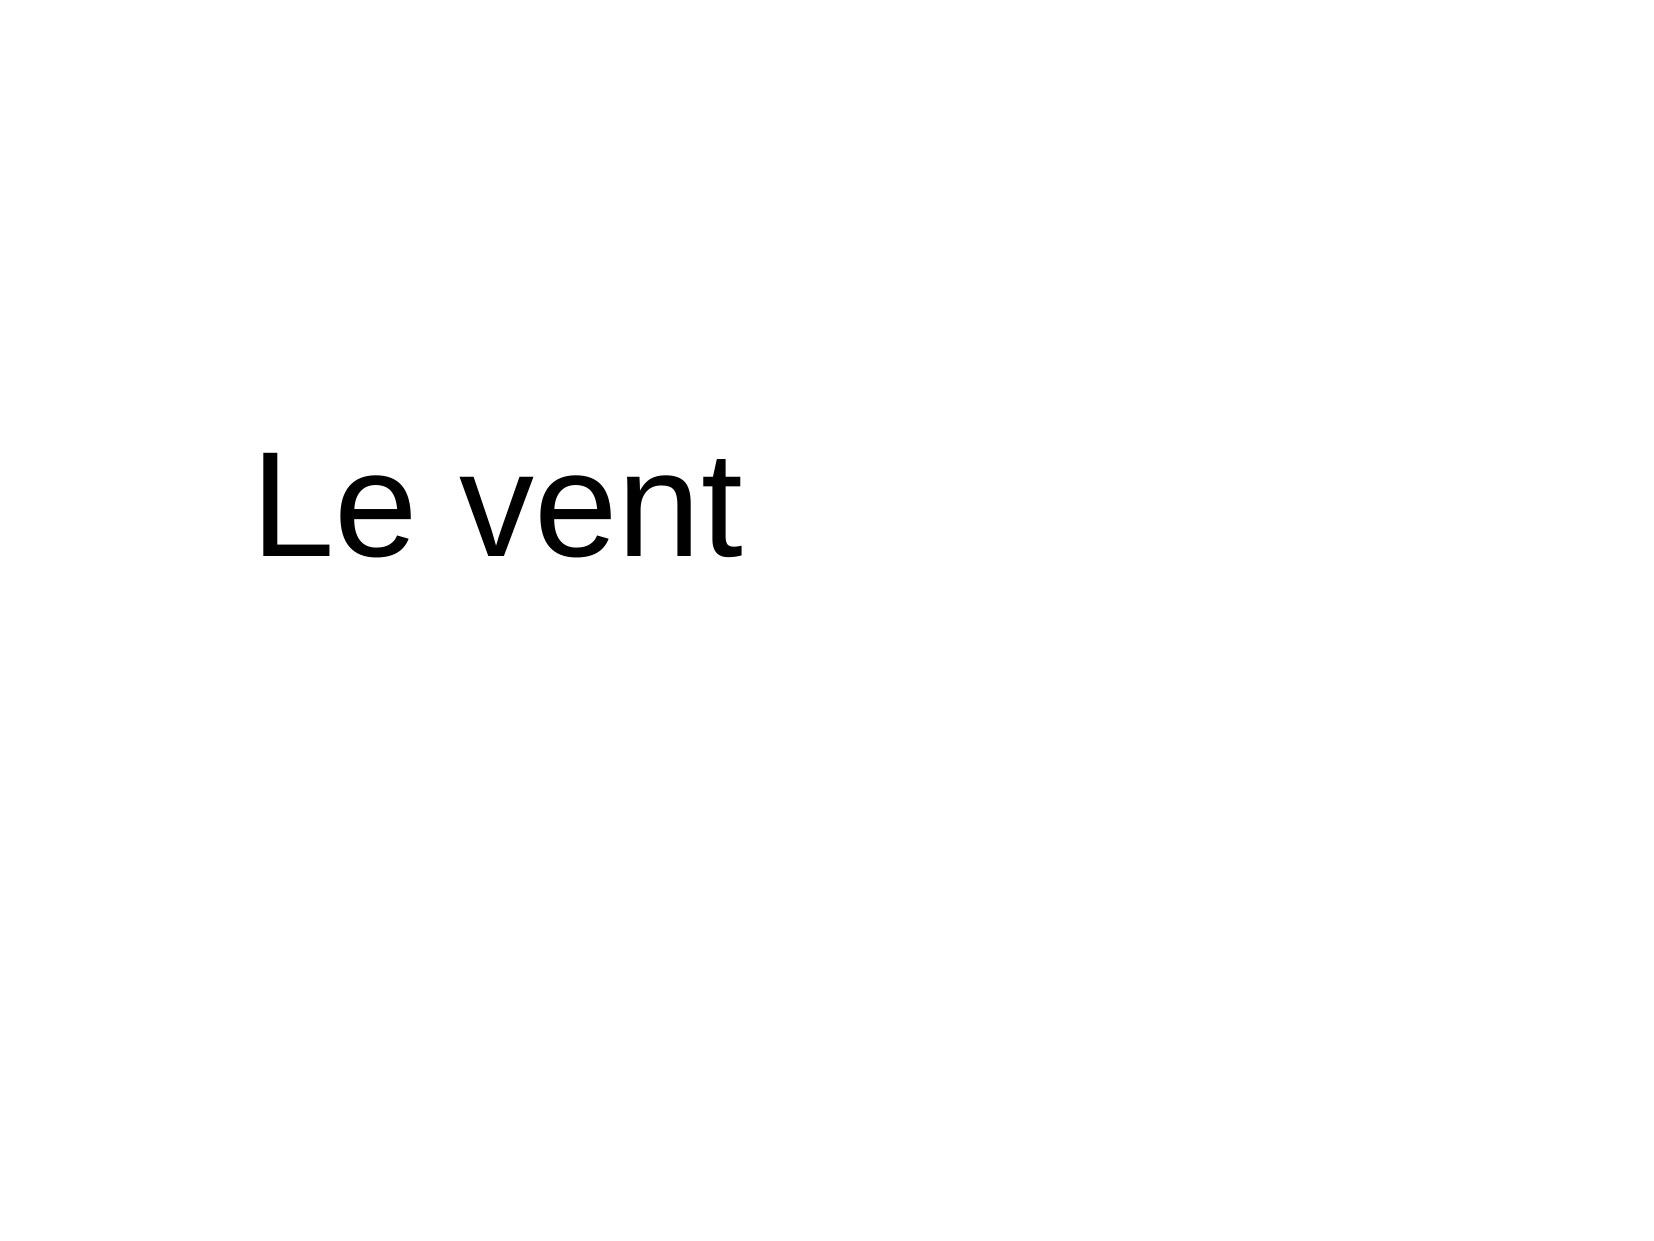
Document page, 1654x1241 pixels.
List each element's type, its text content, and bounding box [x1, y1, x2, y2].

text_box Le vent [236, 413, 1329, 596]
